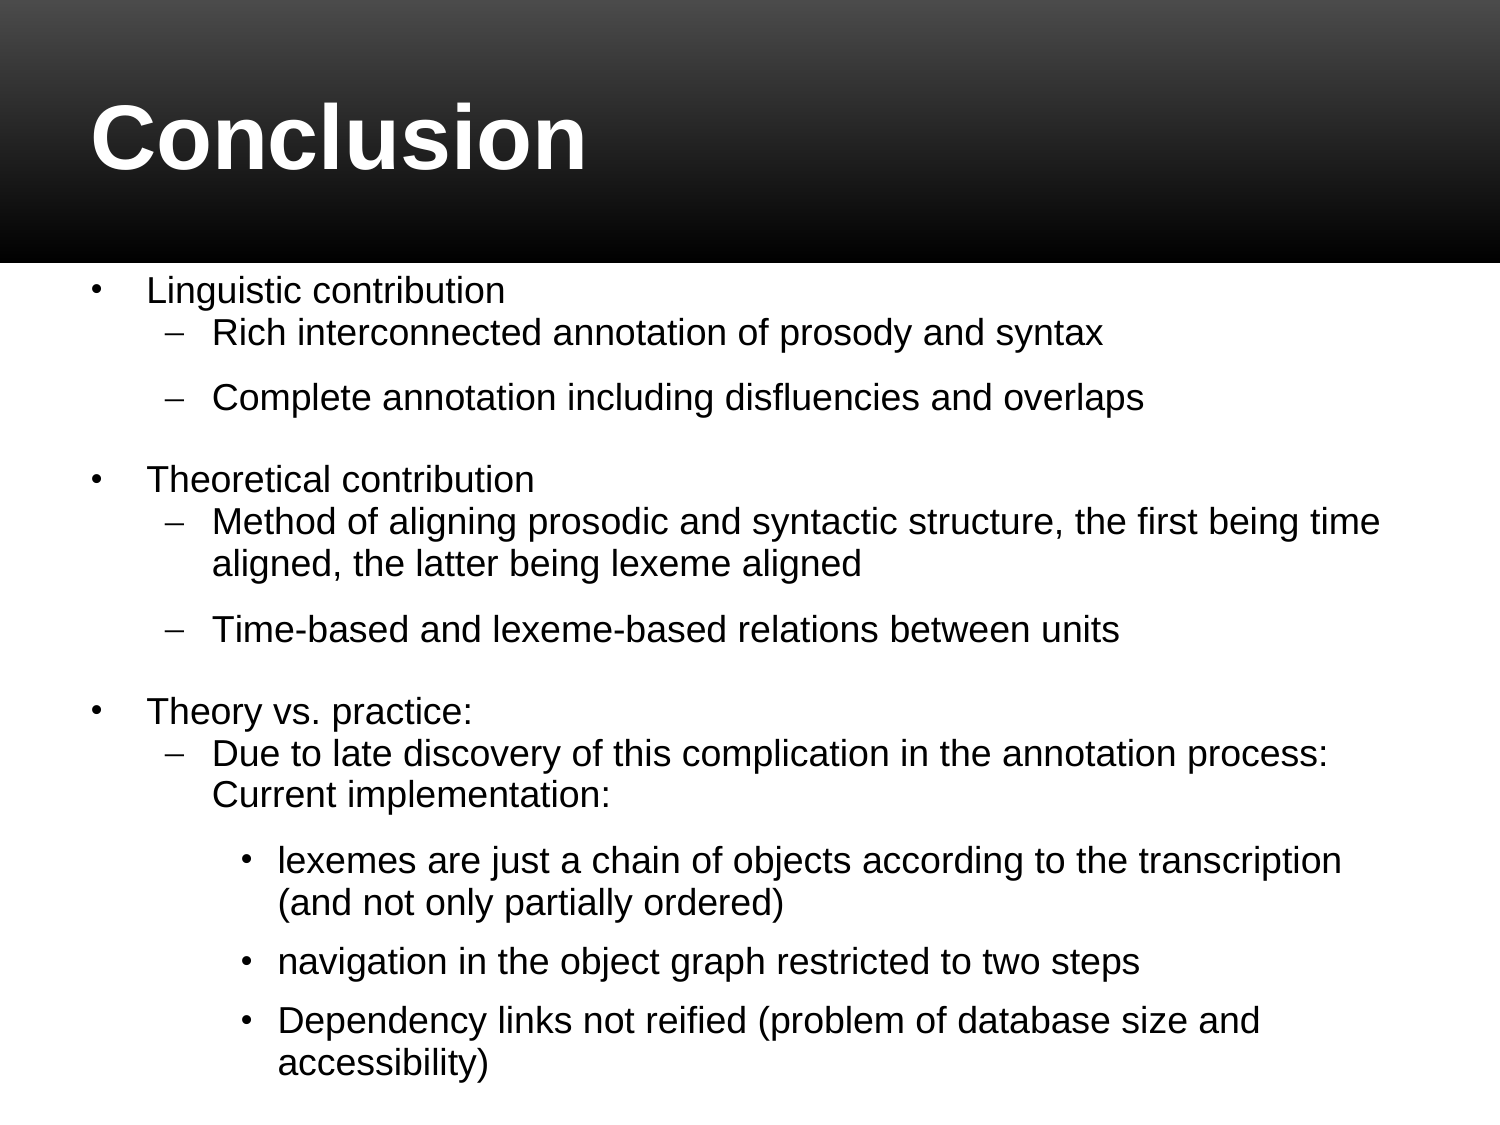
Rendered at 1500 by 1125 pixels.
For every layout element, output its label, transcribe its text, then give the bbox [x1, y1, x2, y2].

title Conclusion [75, 45, 1426, 233]
list Linguistic contribution Rich interconnected annotation of prosody and syntax Complete annotation including disfluencies and overlaps Theoretical contribution Method of aligning prosodic and syntactic structure, the first being time aligned, the latter being lexeme aligned Time-based and lexeme-based relations between units Theory vs. practice: Due to late discovery of this complication in the annotation process: Current implementation: lexemes are just a chain of objects according to the transcription (and not only partially ordered) navigation in the object graph restricted to two steps Dependency links not reified (problem of database size and accessibility) [75, 262, 1426, 1092]
